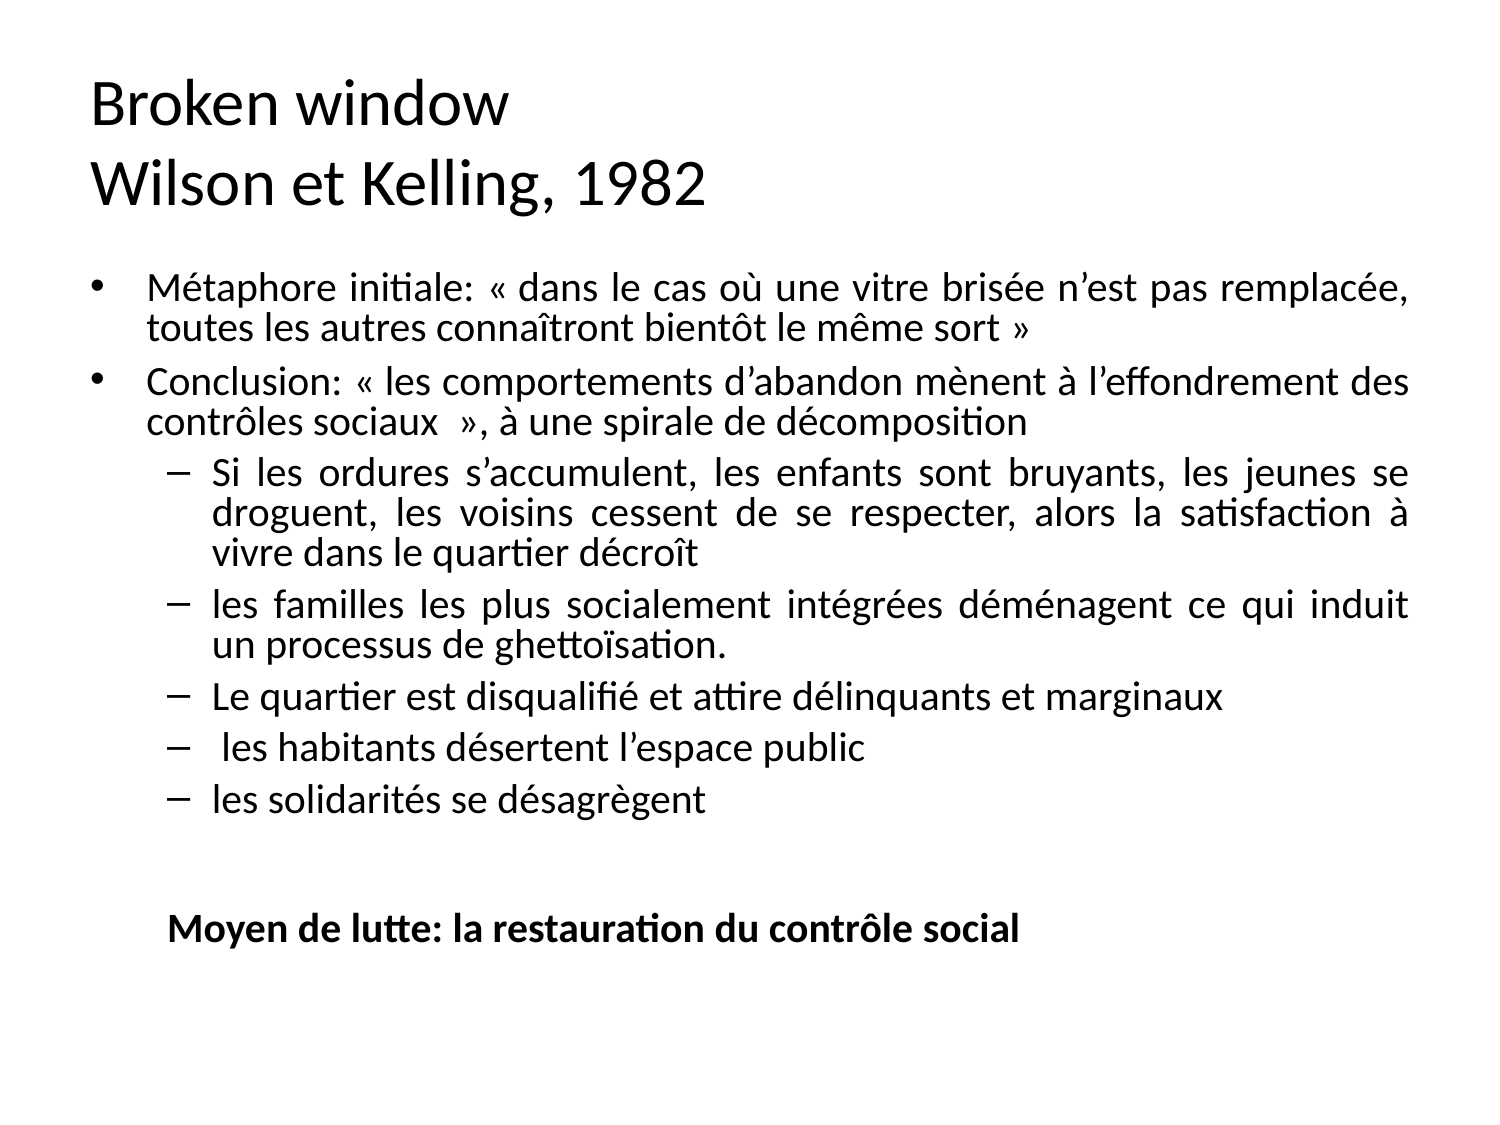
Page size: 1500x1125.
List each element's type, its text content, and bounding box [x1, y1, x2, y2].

title Broken window Wilson et Kelling, 1982 [75, 45, 1425, 233]
list Métaphore initiale: « dans le cas où une vitre brisée n’est pas remplacée, toutes les autres connaîtront bientôt le même sort » Conclusion: « les comportements d’abandon mènent à l’effondrement des contrôles sociaux », à une spirale de décomposition Si les ordures s’accumulent, les enfants sont bruyants, les jeunes se droguent, les voisins cessent de se respecter, alors la satisfaction à vivre dans le quartier décroît les familles les plus socialement intégrées déménagent ce qui induit un processus de ghettoïsation. Le quartier est disqualifié et attire délinquants et marginaux les habitants désertent l’espace public les solidarités se désagrègent Moyen de lutte: la restauration du contrôle social [75, 262, 1425, 1005]
